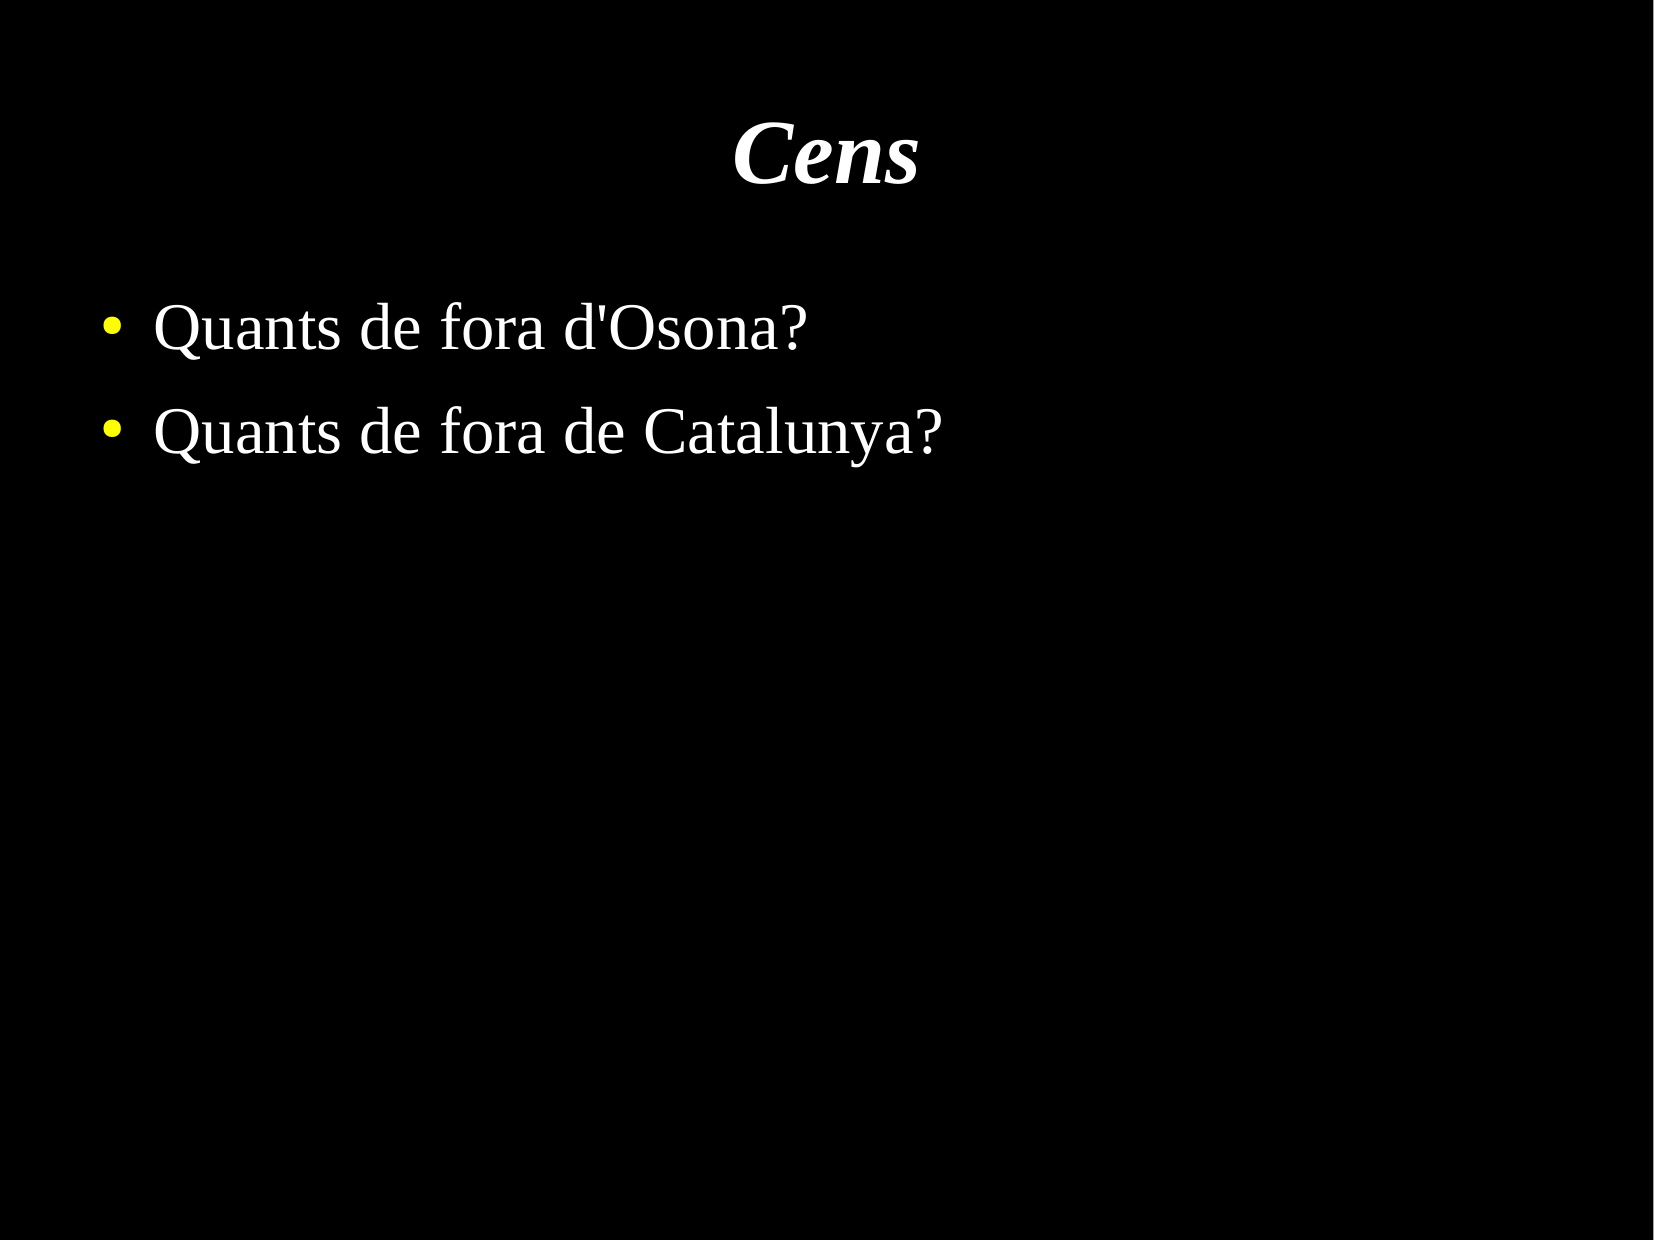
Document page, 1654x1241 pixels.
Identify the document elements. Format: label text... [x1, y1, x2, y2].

title Cens [82, 56, 1571, 250]
list Quants de fora d'Osona? Quants de fora de Catalunya? [82, 290, 1571, 1094]
